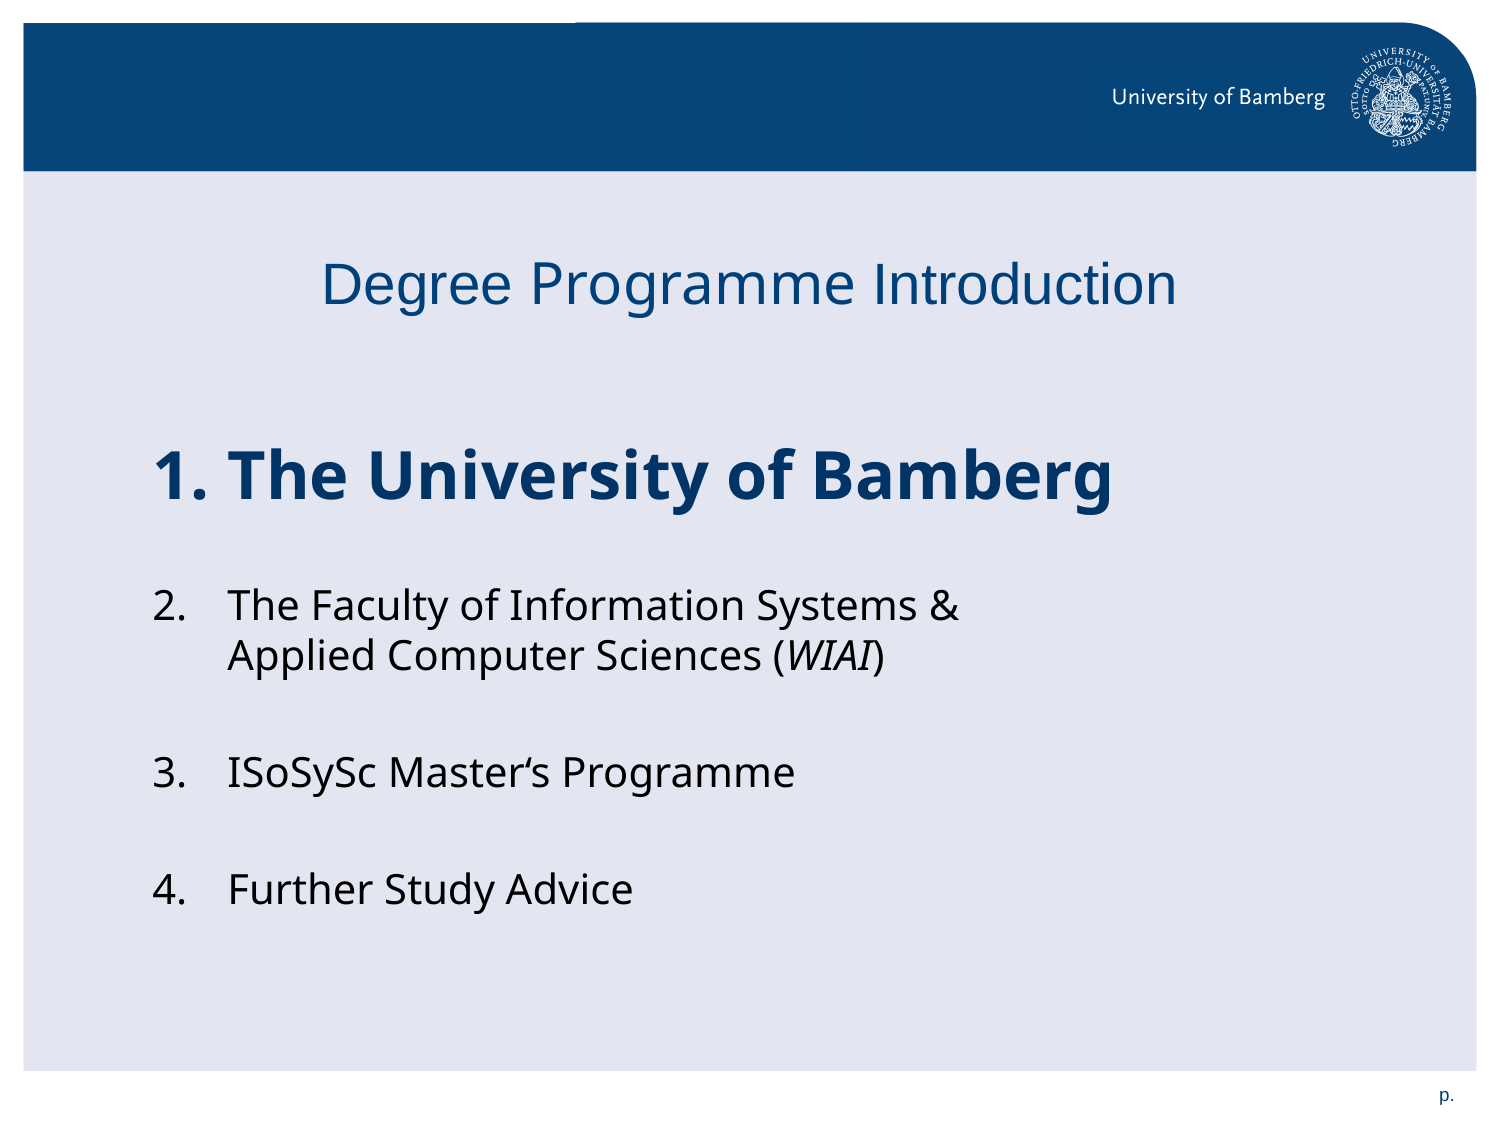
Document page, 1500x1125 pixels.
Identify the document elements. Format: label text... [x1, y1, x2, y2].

title Degree Programme Introduction [137, 187, 1363, 375]
list The University of Bamberg The Faculty of Information Systems & Applied Computer Sciences (WIAI) ISoSySc Master‘s Programme Further Study Advice [137, 425, 1363, 1008]
picture [0, 0, 1500, 1125]
